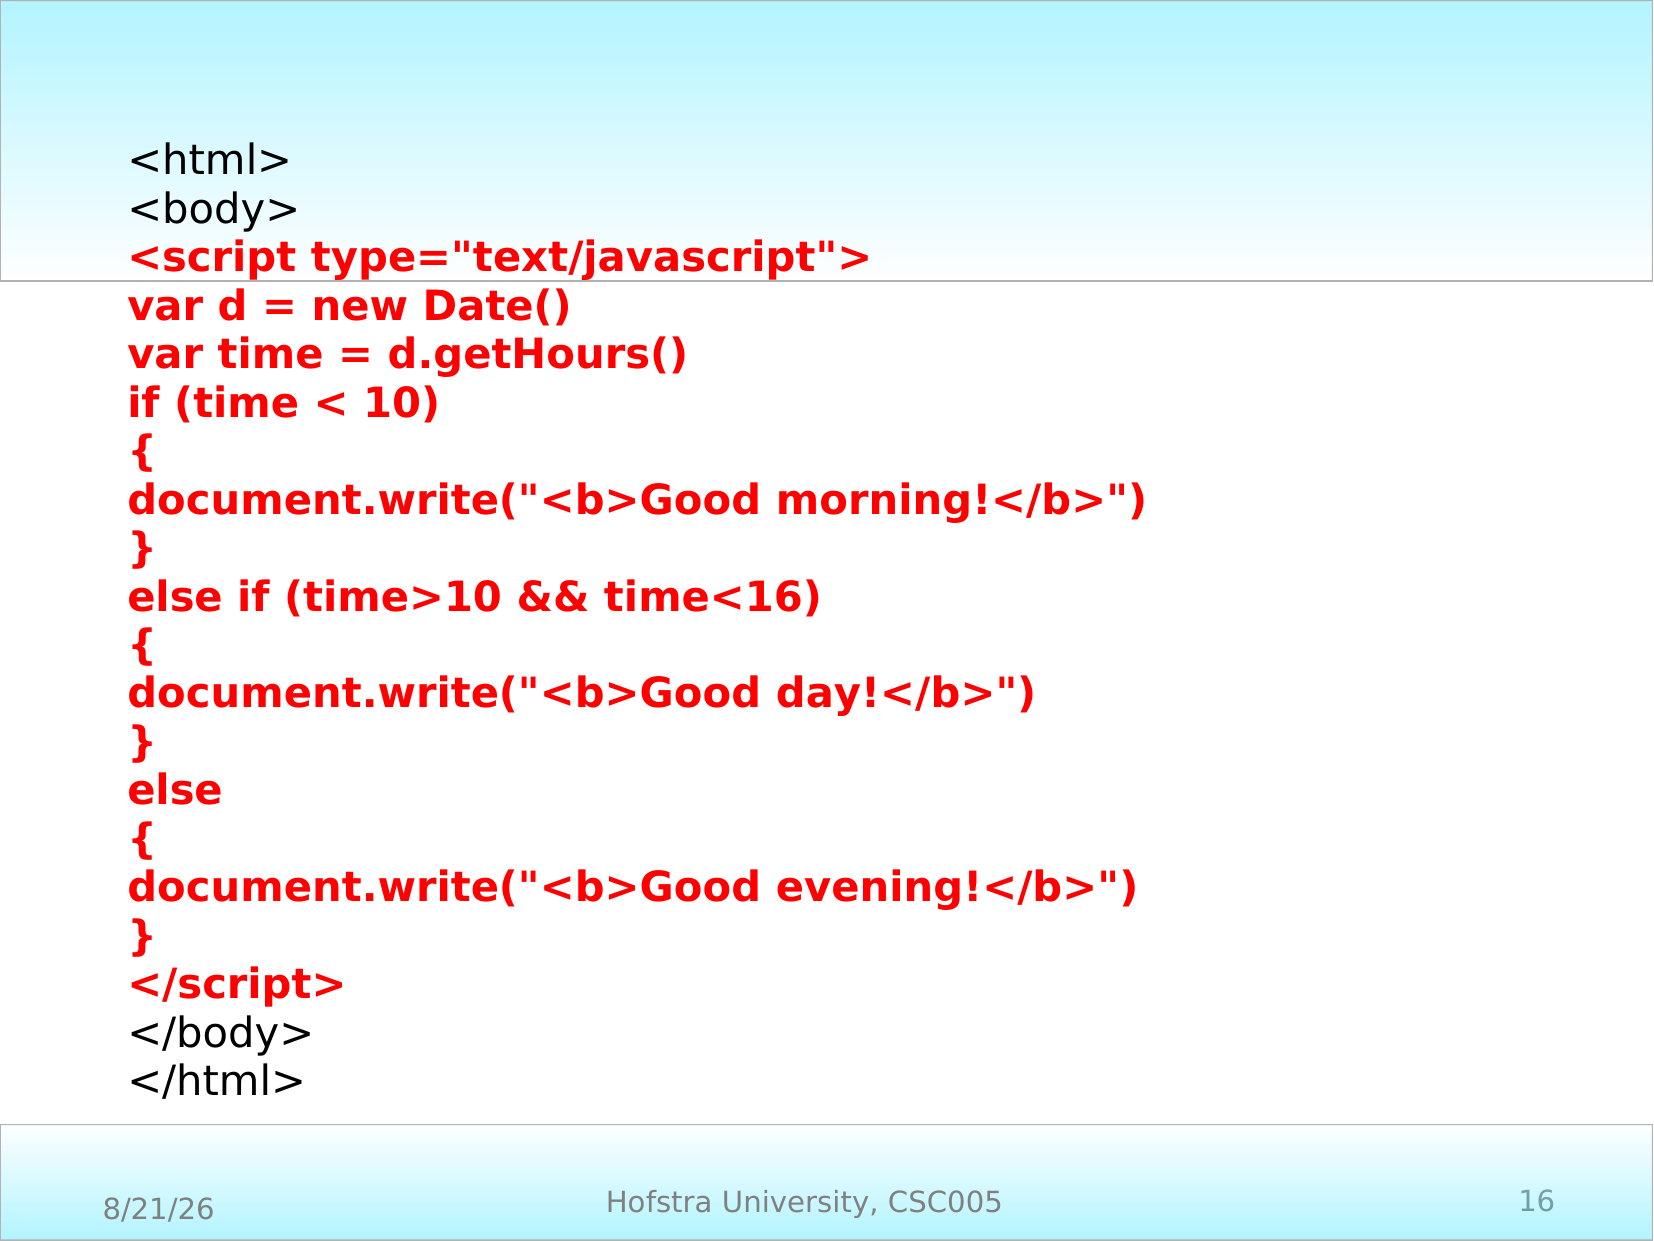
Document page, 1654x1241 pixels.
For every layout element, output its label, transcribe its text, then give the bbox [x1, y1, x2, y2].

text_box <html> <body> <script type="text/javascript"> var d = new Date() var time = d.getHours() if (time < 10) { document.write("<b>Good morning!</b>") } else if (time>10 && time<16) { document.write("<b>Good day!</b>") } else { document.write("<b>Good evening!</b>") } </script> </body> </html> [112, 128, 1538, 1134]
